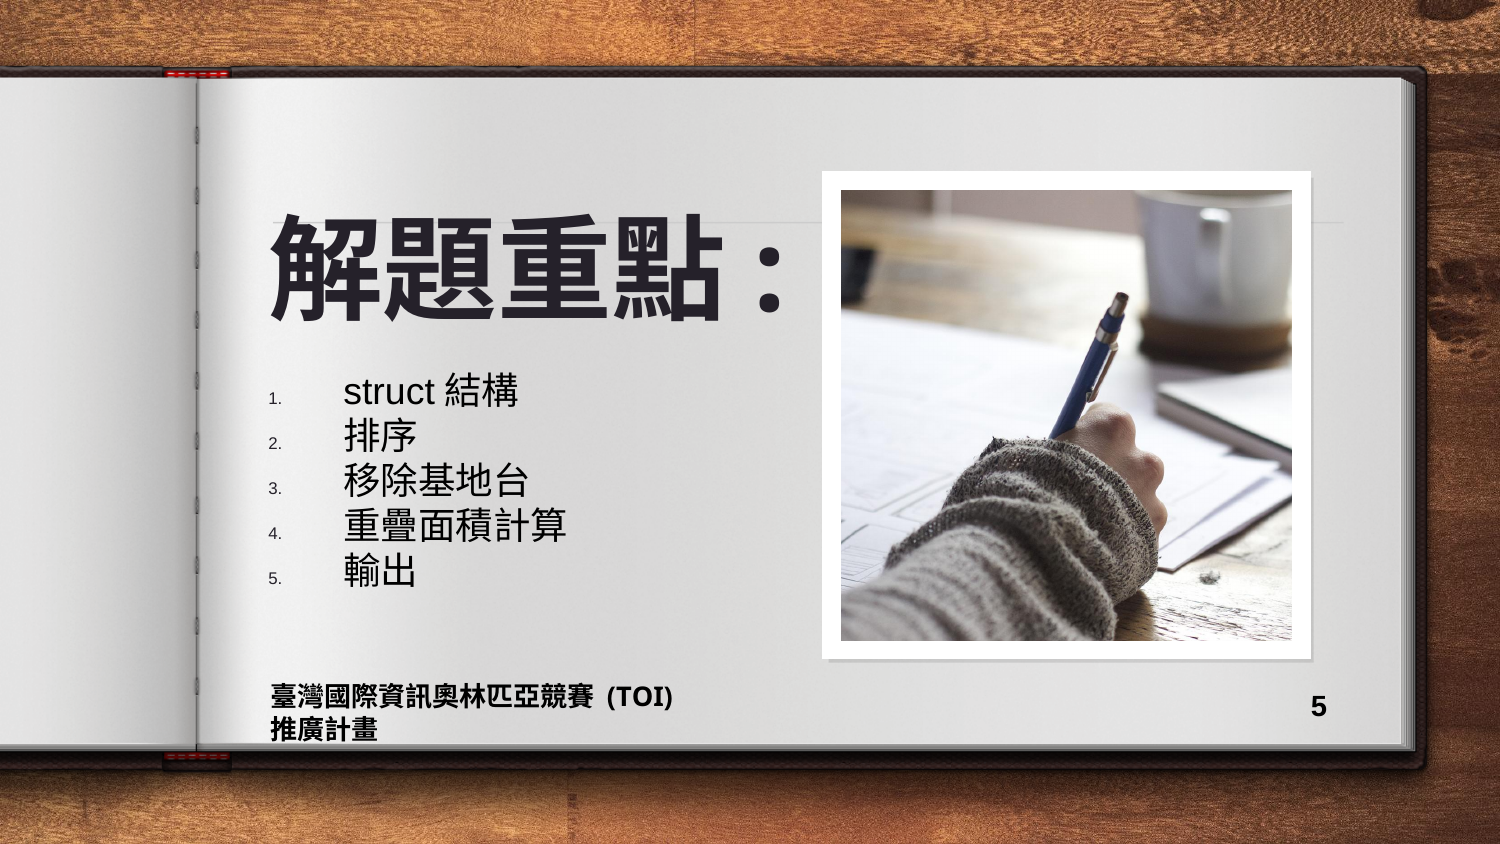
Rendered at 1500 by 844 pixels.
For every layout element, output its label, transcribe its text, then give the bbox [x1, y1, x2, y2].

text_box [829, 178, 1314, 663]
picture [841, 190, 1292, 641]
text_box struct結構 排序 移除基地台 重疊面積計算 輸出 [253, 352, 807, 656]
text_box 解題重點: [253, 158, 784, 350]
text_box [1295, 672, 1386, 737]
